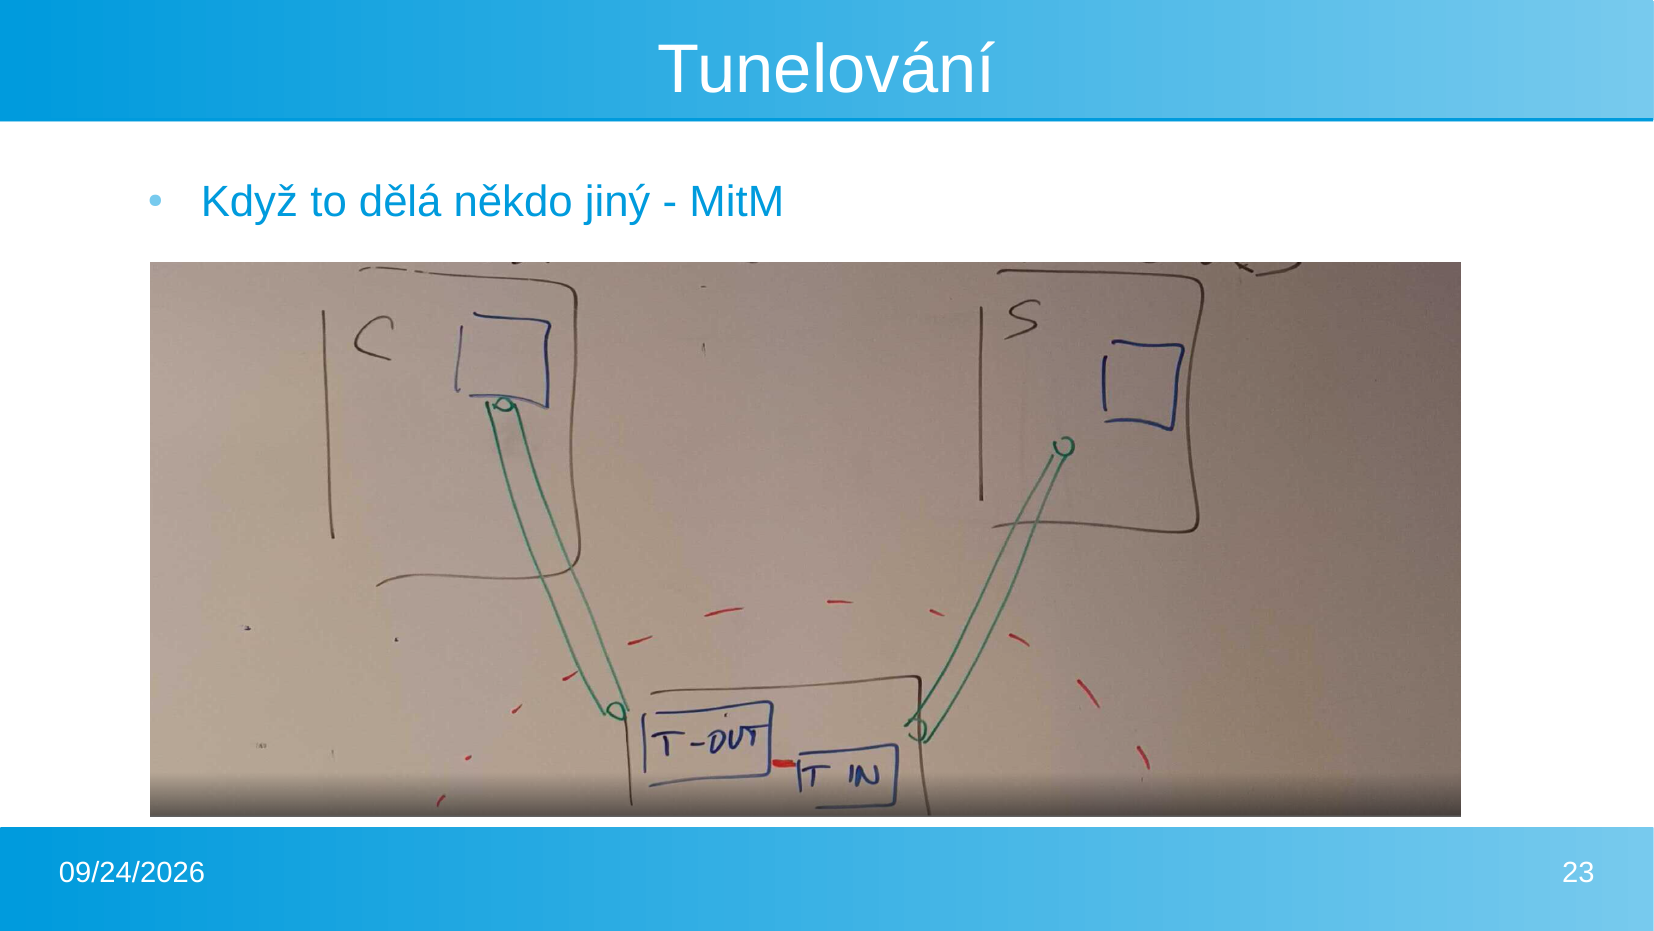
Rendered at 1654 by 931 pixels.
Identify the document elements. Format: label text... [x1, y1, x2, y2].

picture [150, 262, 1461, 817]
title Tunelování [59, 29, 1595, 108]
list Když to dělá někdo jiný - MitM [59, 177, 1595, 768]
